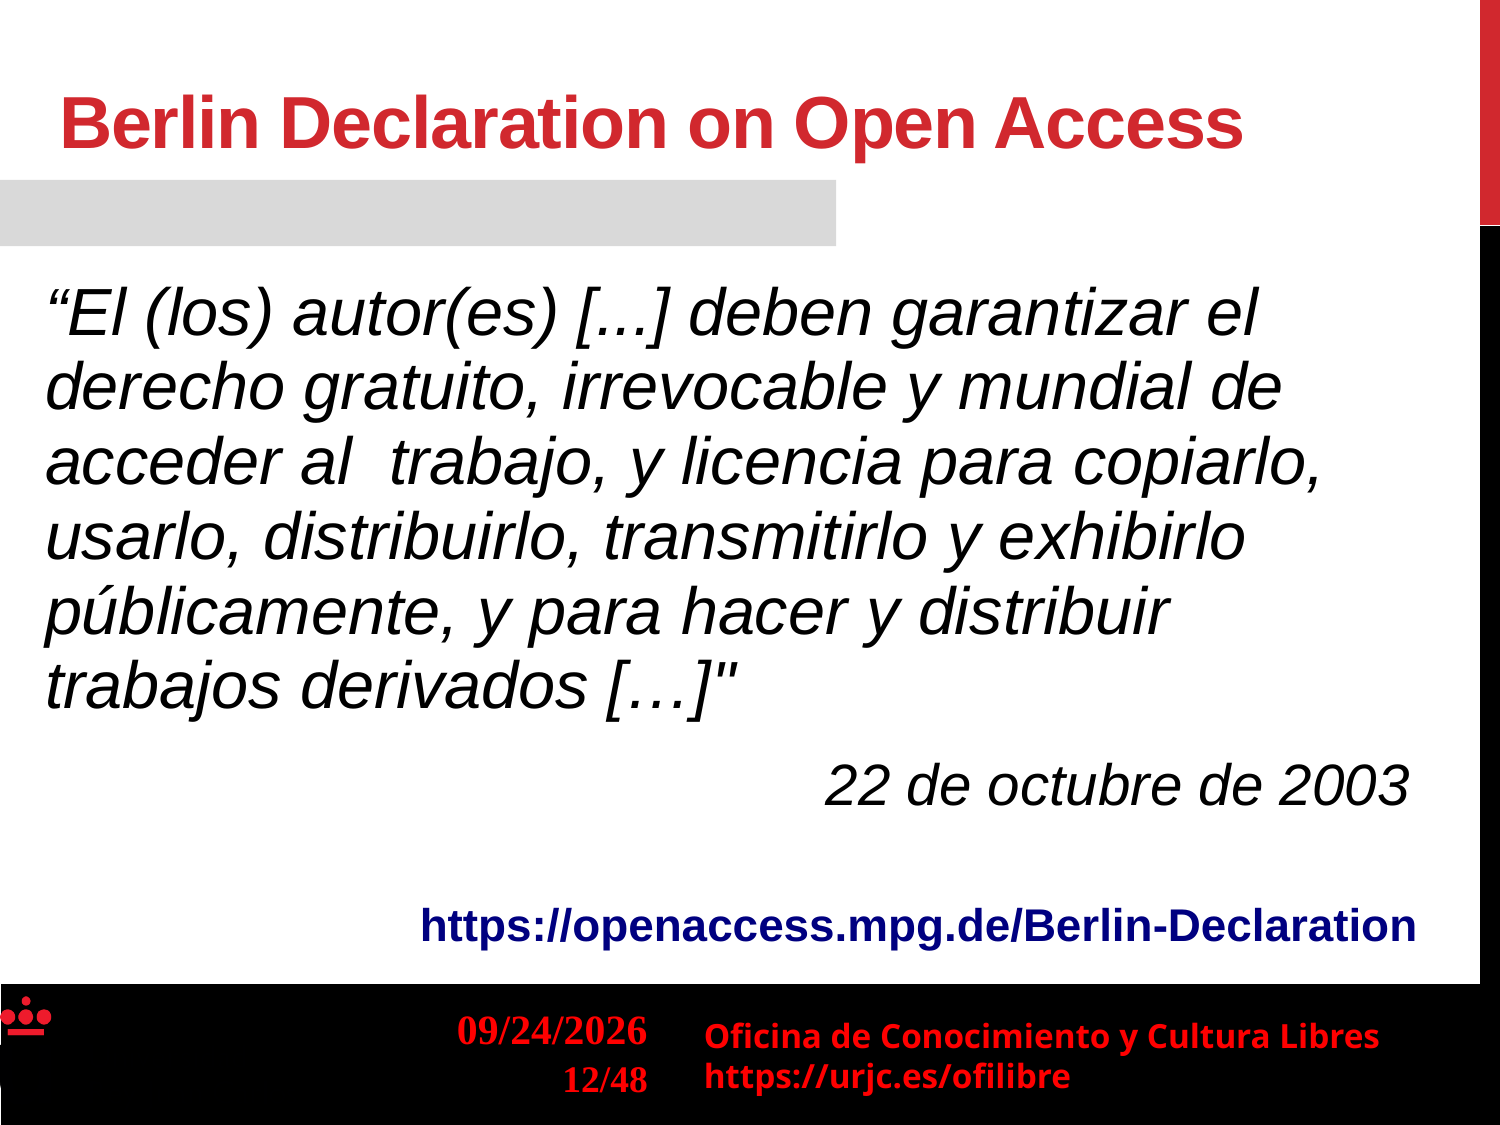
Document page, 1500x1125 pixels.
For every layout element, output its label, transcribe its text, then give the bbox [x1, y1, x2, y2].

text_box Berlin Declaration on Open Access [0, 24, 1326, 172]
text_box https://openaccess.mpg.de/Berlin-Declaration [405, 892, 1441, 961]
text_box “El (los) autor(es) [...] deben garantizar el derecho gratuito, irrevocable y mundial de acceder al trabajo, y licencia para copiarlo, usarlo, distribuirlo, transmitirlo y exhibirlo públicamente, y para hacer y distribuir trabajos derivados […]'' 22 de octubre de 2003 [30, 267, 1426, 826]
title [75, 15, 1425, 172]
